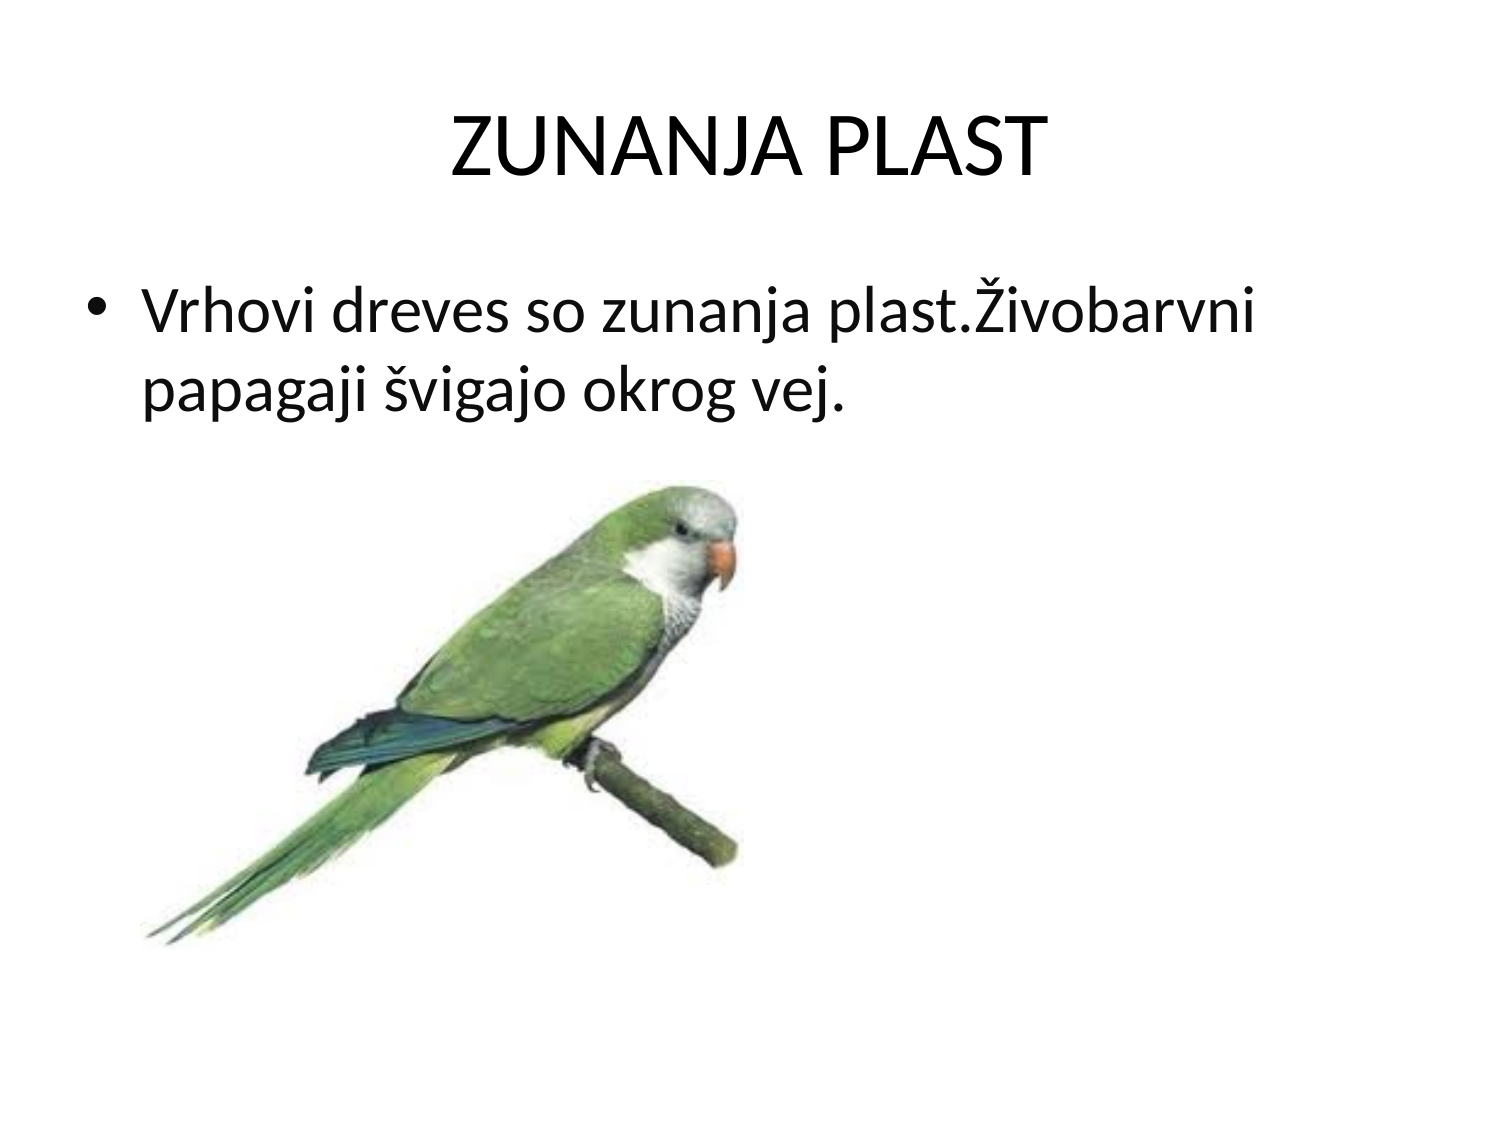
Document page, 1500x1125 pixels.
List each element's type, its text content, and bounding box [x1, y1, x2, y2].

title ZUNANJA PLAST [75, 45, 1425, 233]
list Vrhovi dreves so zunanja plast.Živobarvni papagaji švigajo okrog vej. [70, 257, 1421, 1001]
picture [140, 480, 744, 950]
